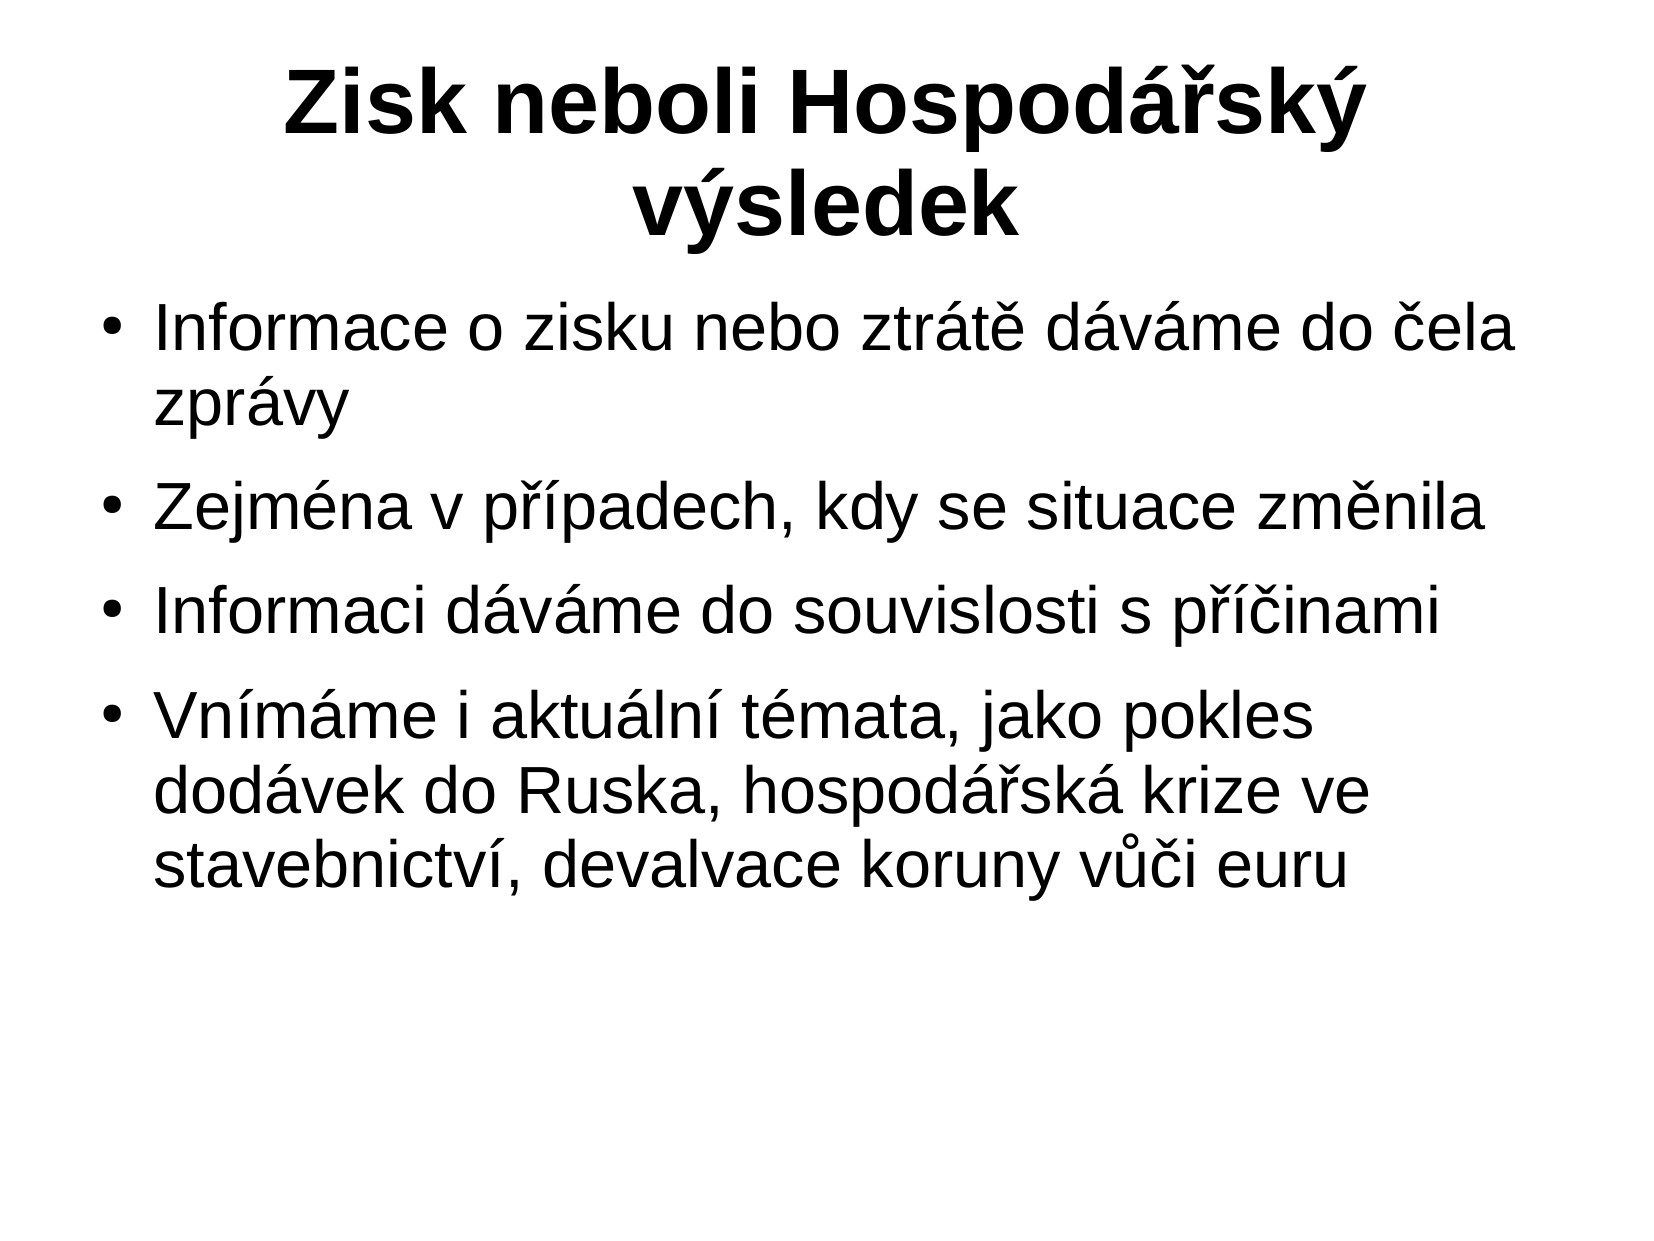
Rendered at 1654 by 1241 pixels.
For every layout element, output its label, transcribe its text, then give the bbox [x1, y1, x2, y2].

title Zisk neboli Hospodářský výsledek [82, 49, 1571, 257]
list Informace o zisku nebo ztrátě dáváme do čela zprávy Zejména v případech, kdy se situace změnila Informaci dáváme do souvislosti s příčinami Vnímáme i aktuální témata, jako pokles dodávek do Ruska, hospodářská krize ve stavebnictví, devalvace koruny vůči euru [82, 290, 1571, 1109]
